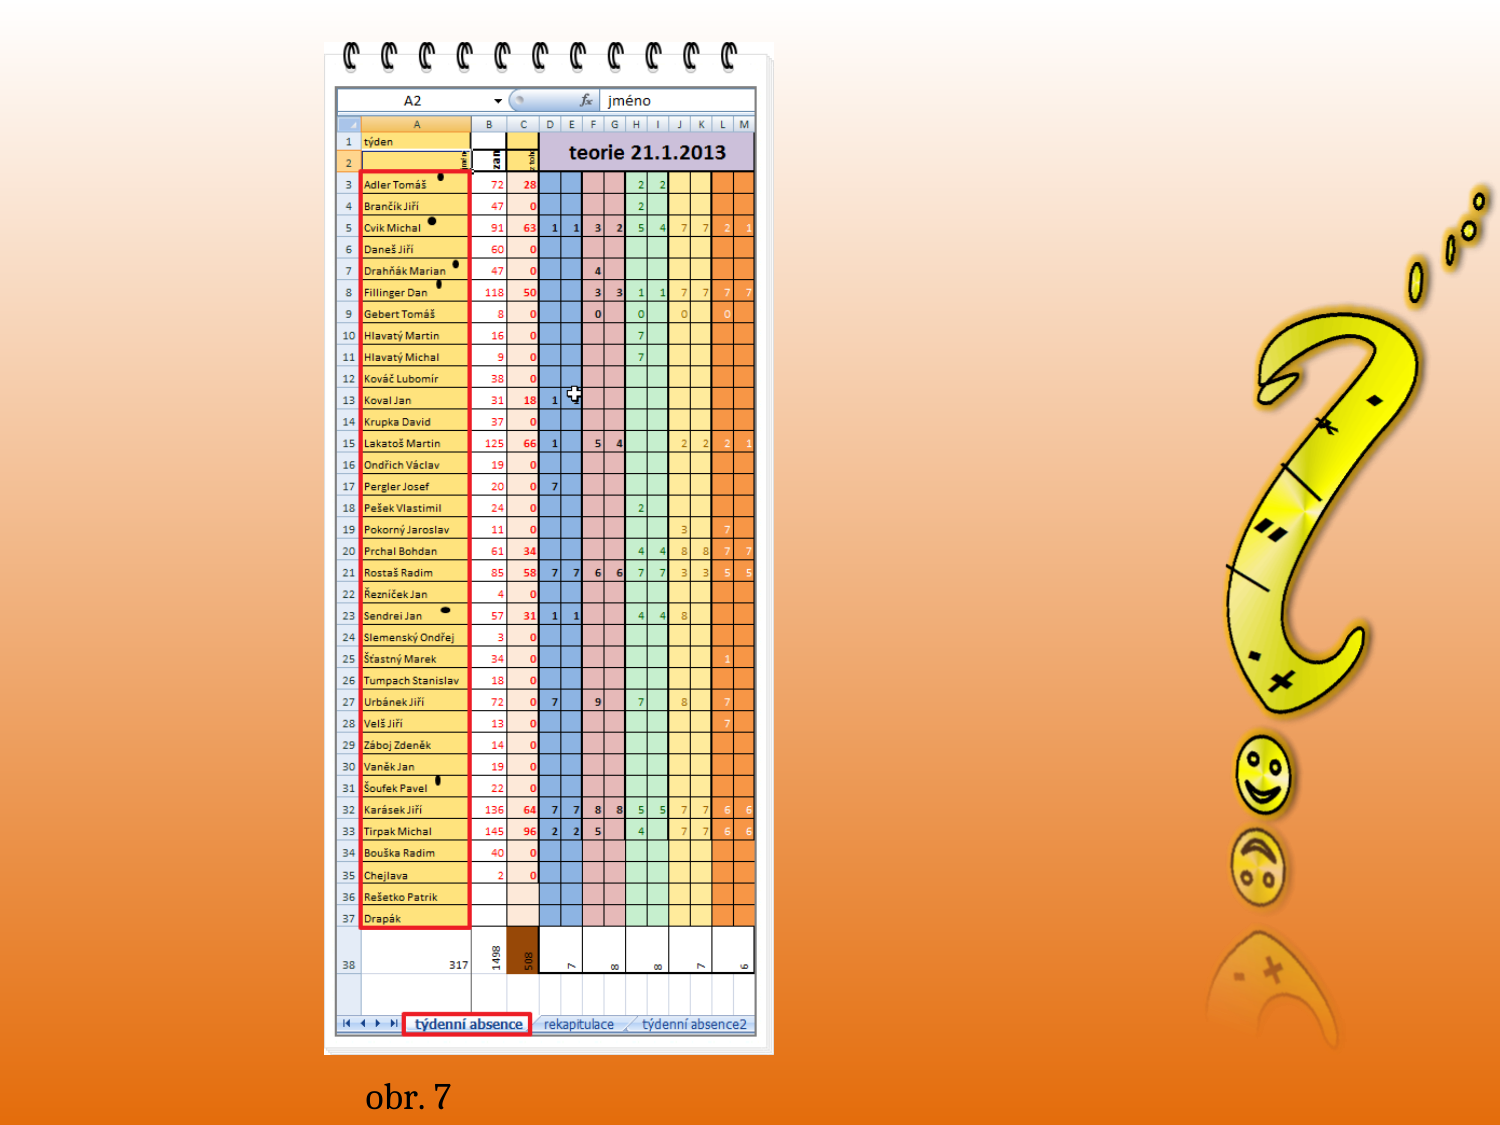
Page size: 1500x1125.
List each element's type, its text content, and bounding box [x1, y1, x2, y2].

picture [1171, 160, 1500, 1125]
picture [324, 42, 774, 1055]
text_box obr. 7 [350, 1064, 467, 1125]
